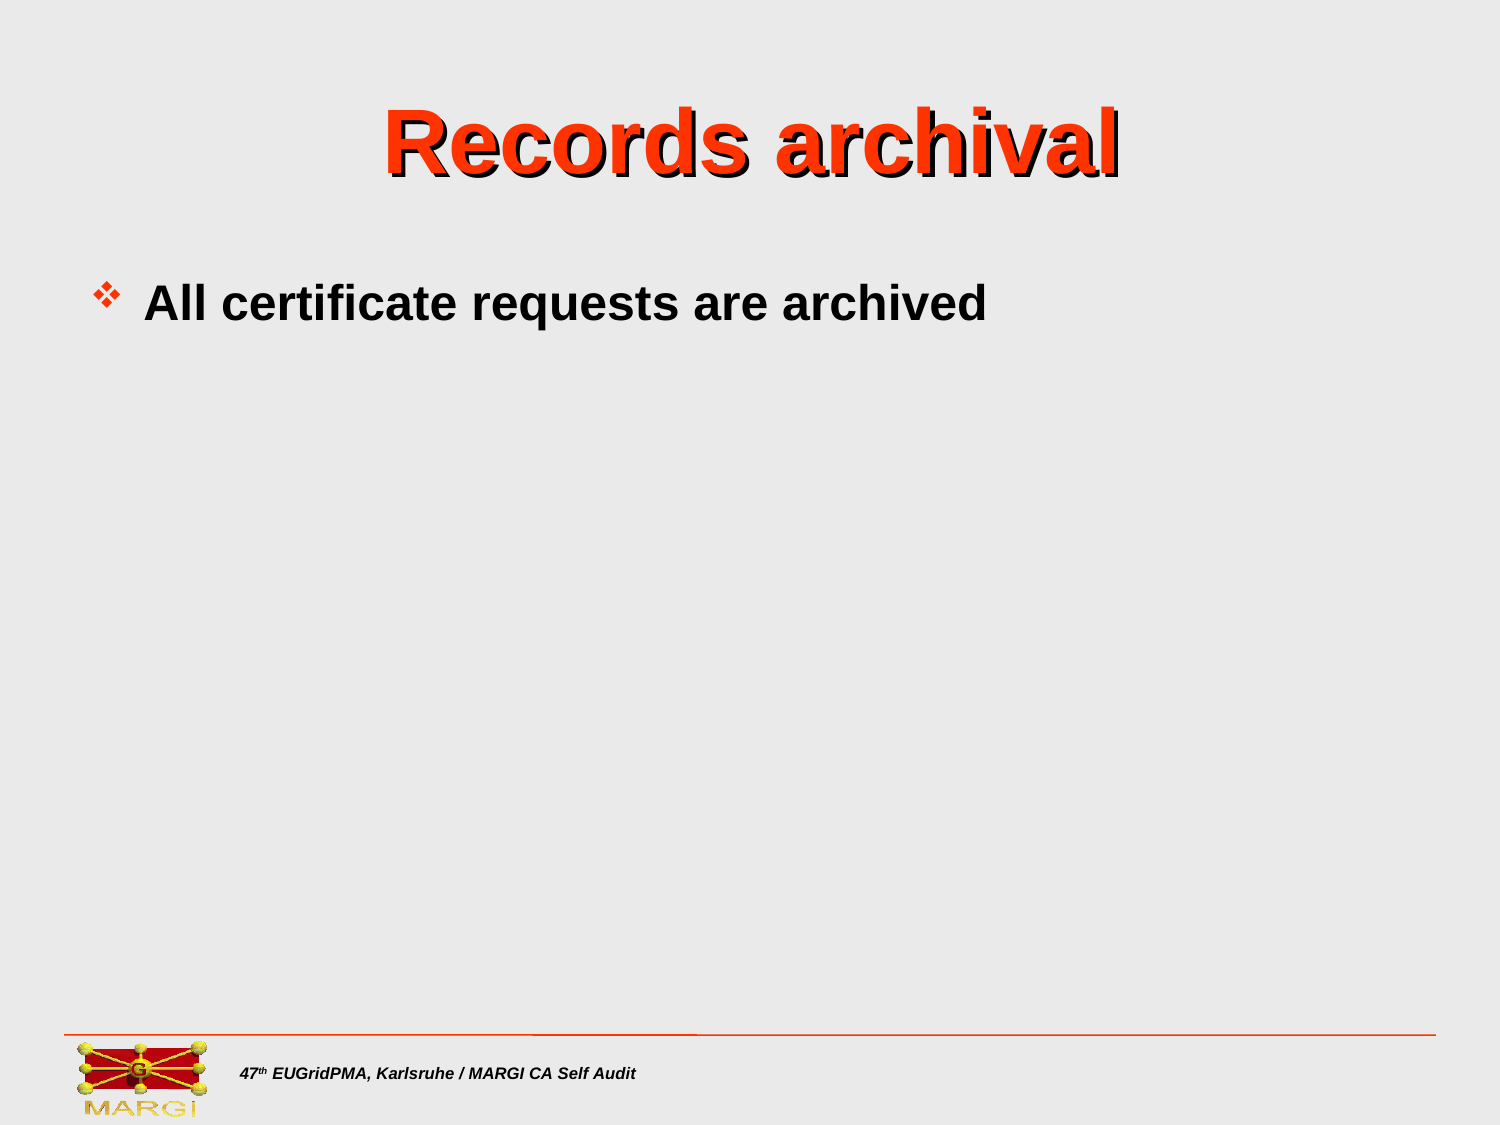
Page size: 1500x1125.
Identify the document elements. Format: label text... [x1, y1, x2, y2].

picture [67, 1033, 219, 1123]
text_box All certificate requests are archived [75, 262, 1426, 1005]
text_box Records archival [77, 42, 1428, 231]
